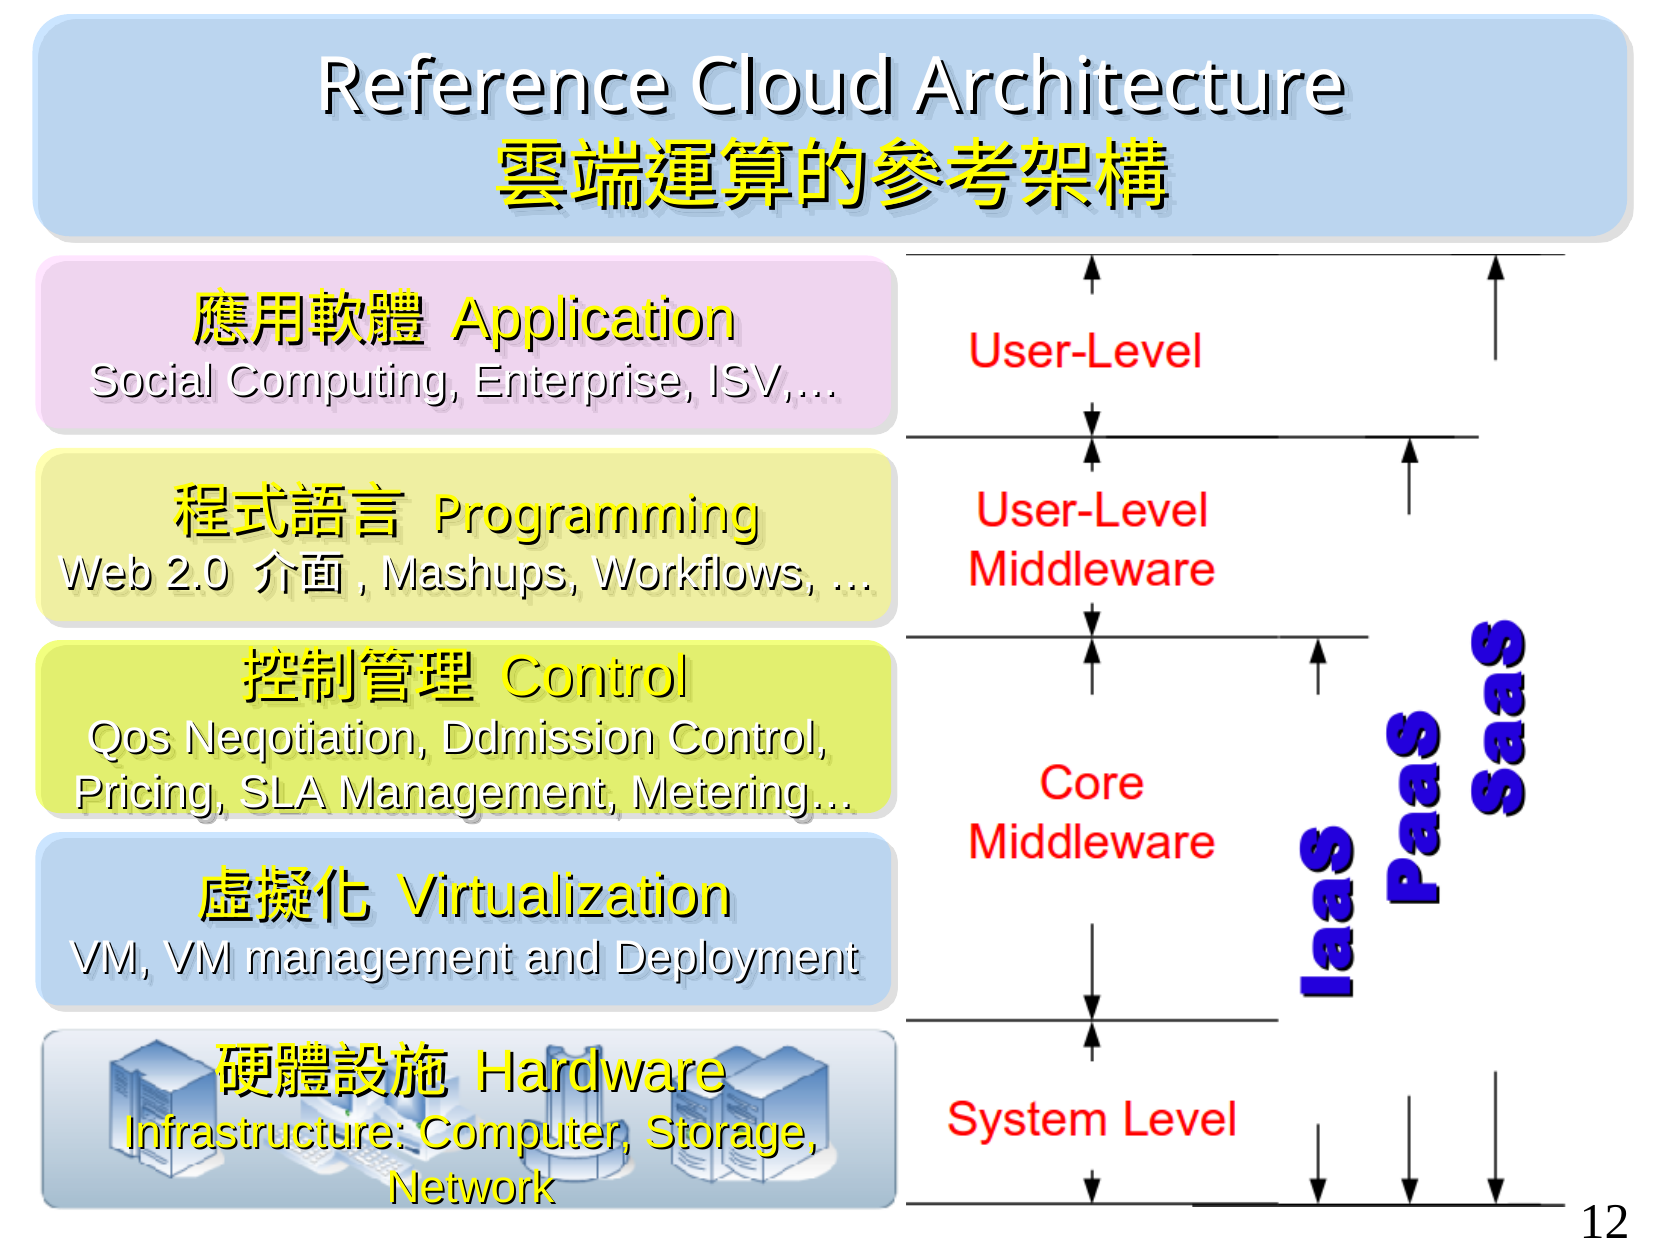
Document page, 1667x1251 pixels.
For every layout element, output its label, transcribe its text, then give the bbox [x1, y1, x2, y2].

text_box 虛擬化 Virtualization VM, VM management and Deployment [35, 832, 892, 1006]
text_box 應用軟體 Application Social Computing, Enterprise, ISV,… [35, 255, 892, 429]
text_box 程式語言 Programming Web 2.0 介面, Mashups, Workflows, … [35, 447, 892, 622]
text_box 控制管理 Control Qos Neqotiation, Ddmission Control, Pricing, SLA Management, Metering… [35, 640, 892, 814]
text_box Reference Cloud Architecture 雲端運算的參考架構 [32, 14, 1628, 237]
text_box 硬體設施 Hardware Infrastructure: Computer, Storage, Network [35, 1024, 906, 1217]
picture [906, 254, 1567, 1207]
